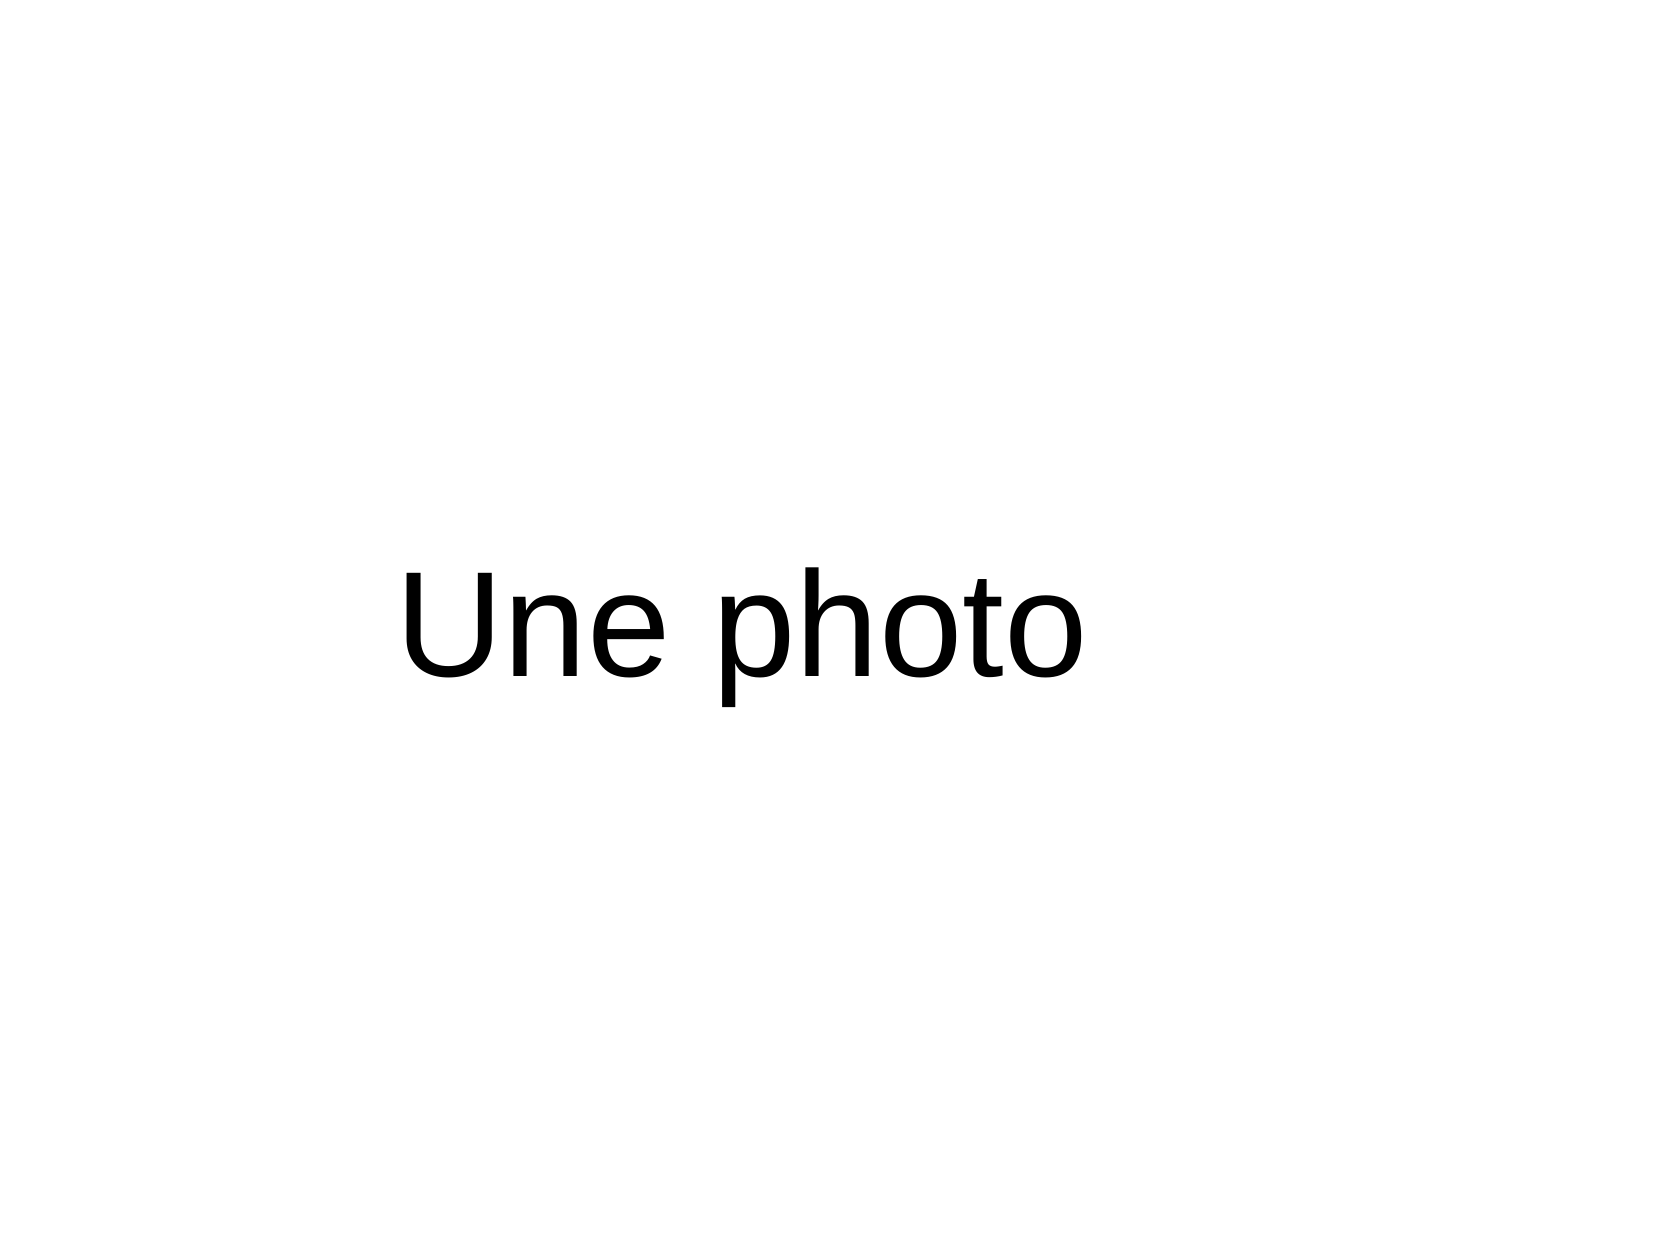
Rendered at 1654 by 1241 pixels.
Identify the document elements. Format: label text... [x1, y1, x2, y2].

text_box Une photo [380, 533, 1279, 717]
